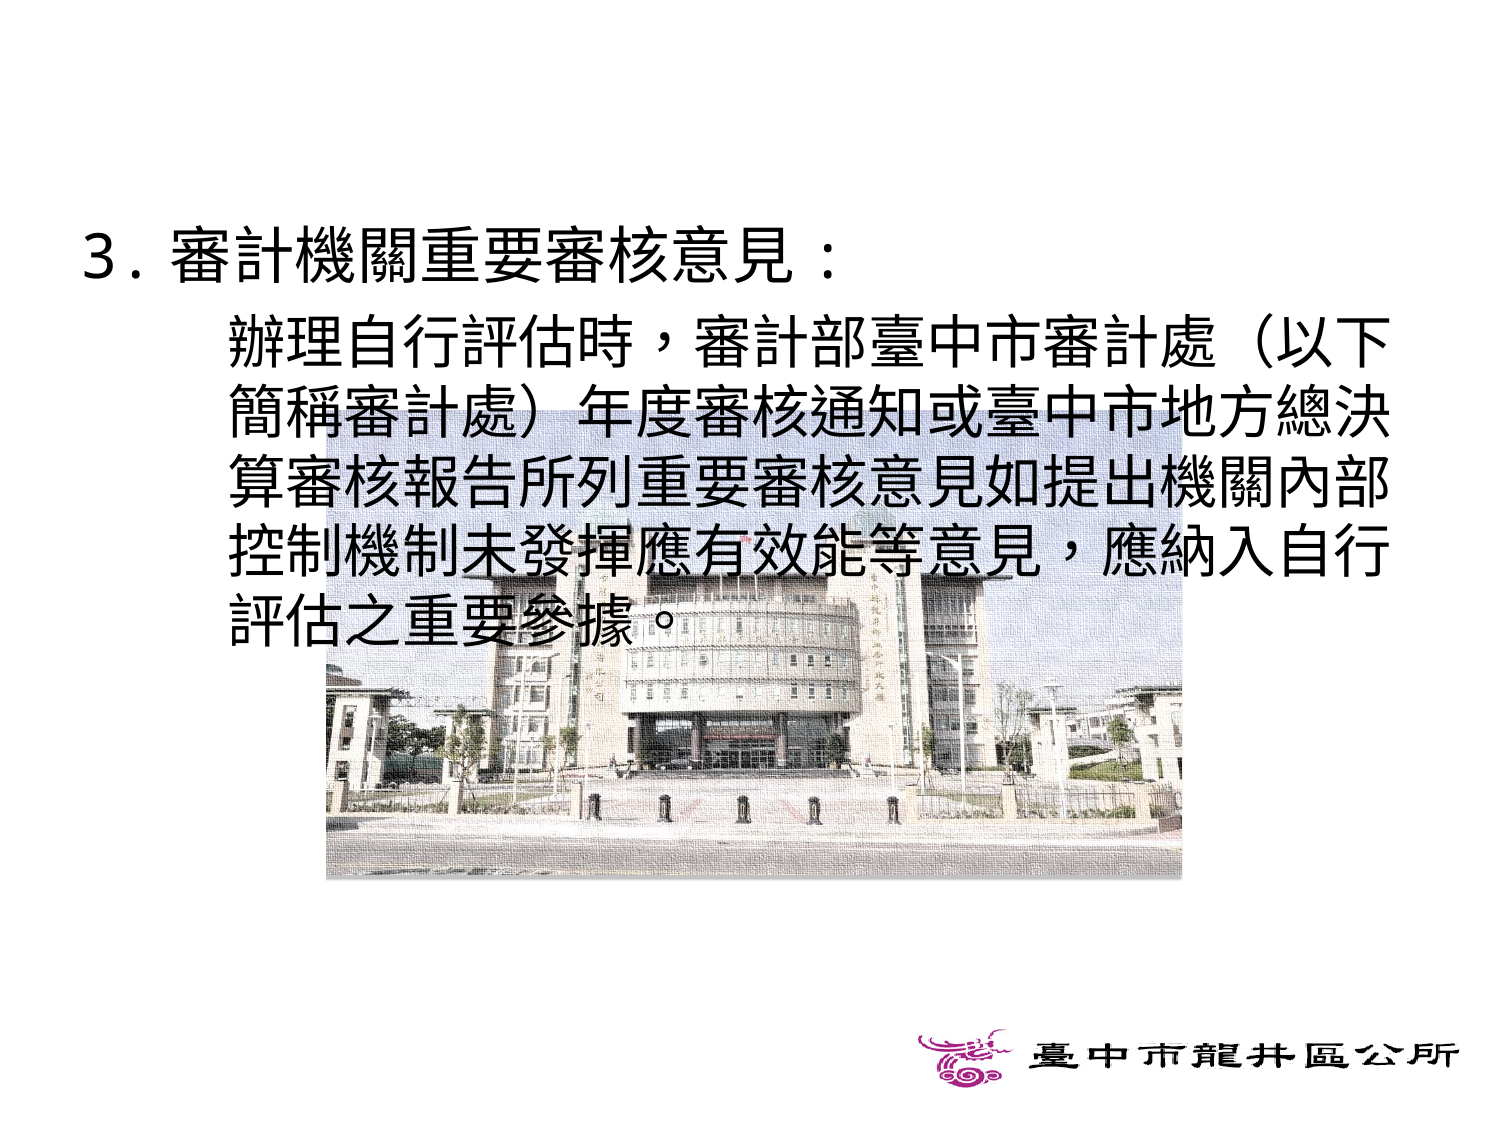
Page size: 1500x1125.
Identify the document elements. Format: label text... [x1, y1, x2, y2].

list 3.審計機關重要審核意見: 辦理自行評估時，審計部臺中市審計處（以下簡稱審計處）年度審核通知或臺中市地方總決算審核報告所列重要審核意見如提出機關內部控制機制未發揮應有效能等意見，應納入自行評估之重要參據。 [64, 208, 1415, 951]
